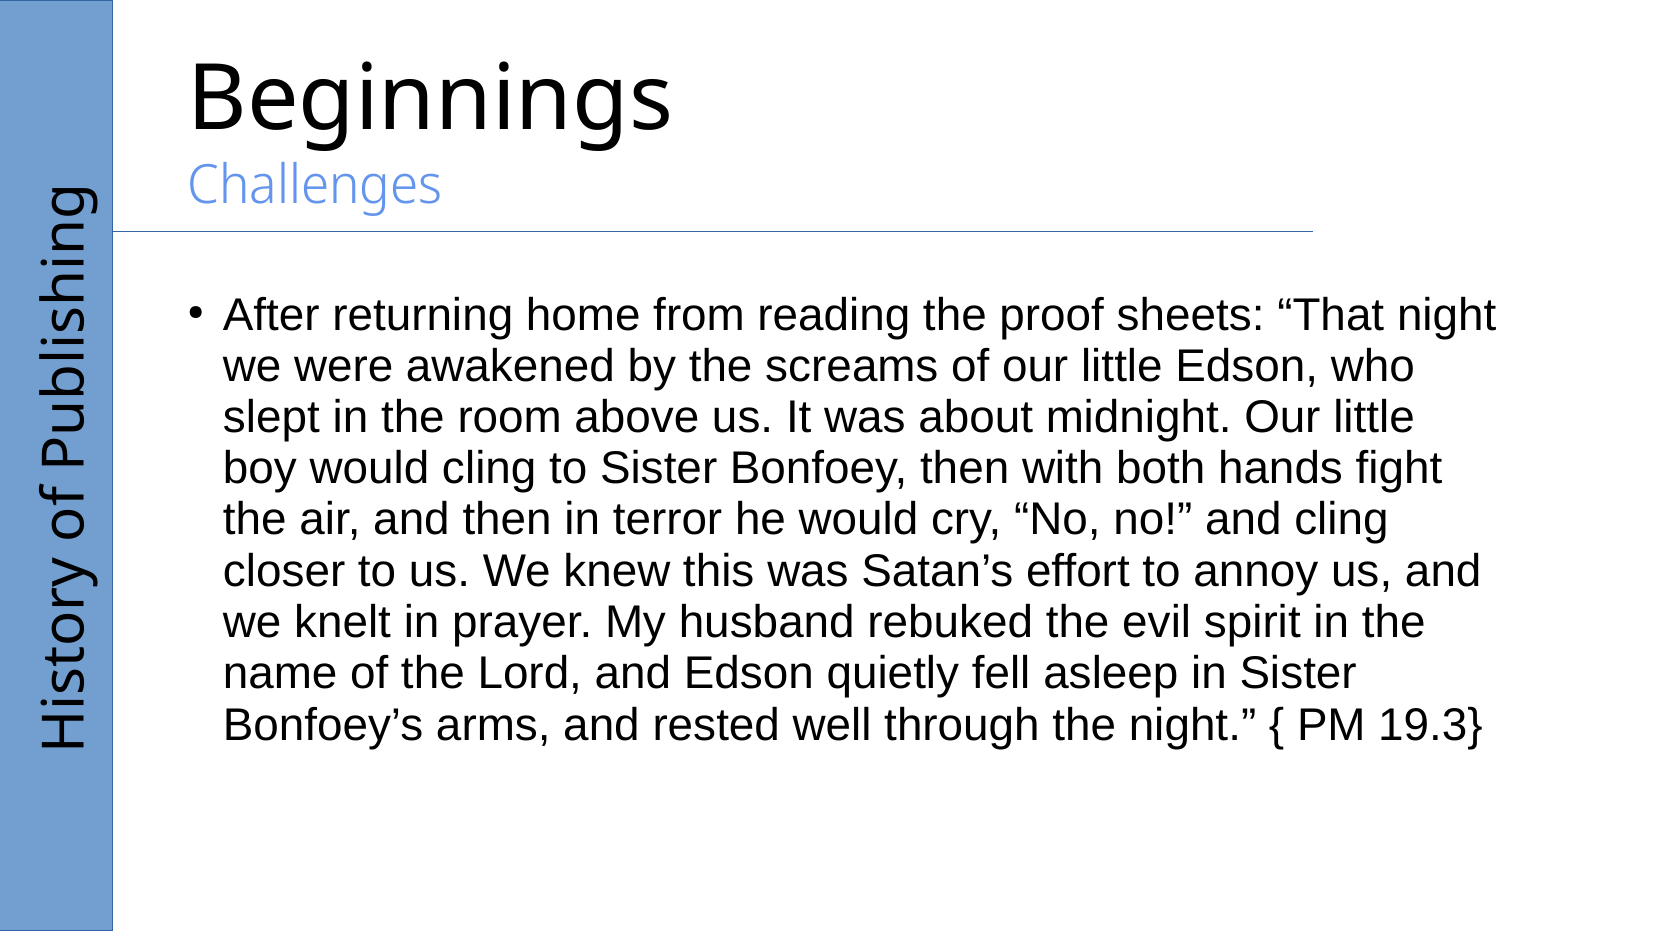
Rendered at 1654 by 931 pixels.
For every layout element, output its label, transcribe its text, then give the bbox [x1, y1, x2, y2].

text_box [0, 0, 113, 931]
text_box History of Publishing [13, 37, 105, 901]
subtitle After returning home from reading the proof sheets: “That night we were awakened by the screams of our little Edson, who slept in the room above us. It was about midnight. Our little boy would cling to Sister Bonfoey, then with both hands fight the air, and then in terror he would cry, “No, no!” and cling closer to us. We knew this was Satan’s effort to annoy us, and we knelt in prayer. My husband rebuked the evil spirit in the name of the Lord, and Edson quietly fell asleep in Sister Bonfoey’s arms, and rested well through the night.” { PM 19.3} [187, 288, 1501, 826]
title Beginnings [187, 33, 1571, 125]
title Challenges [187, 125, 1571, 239]
